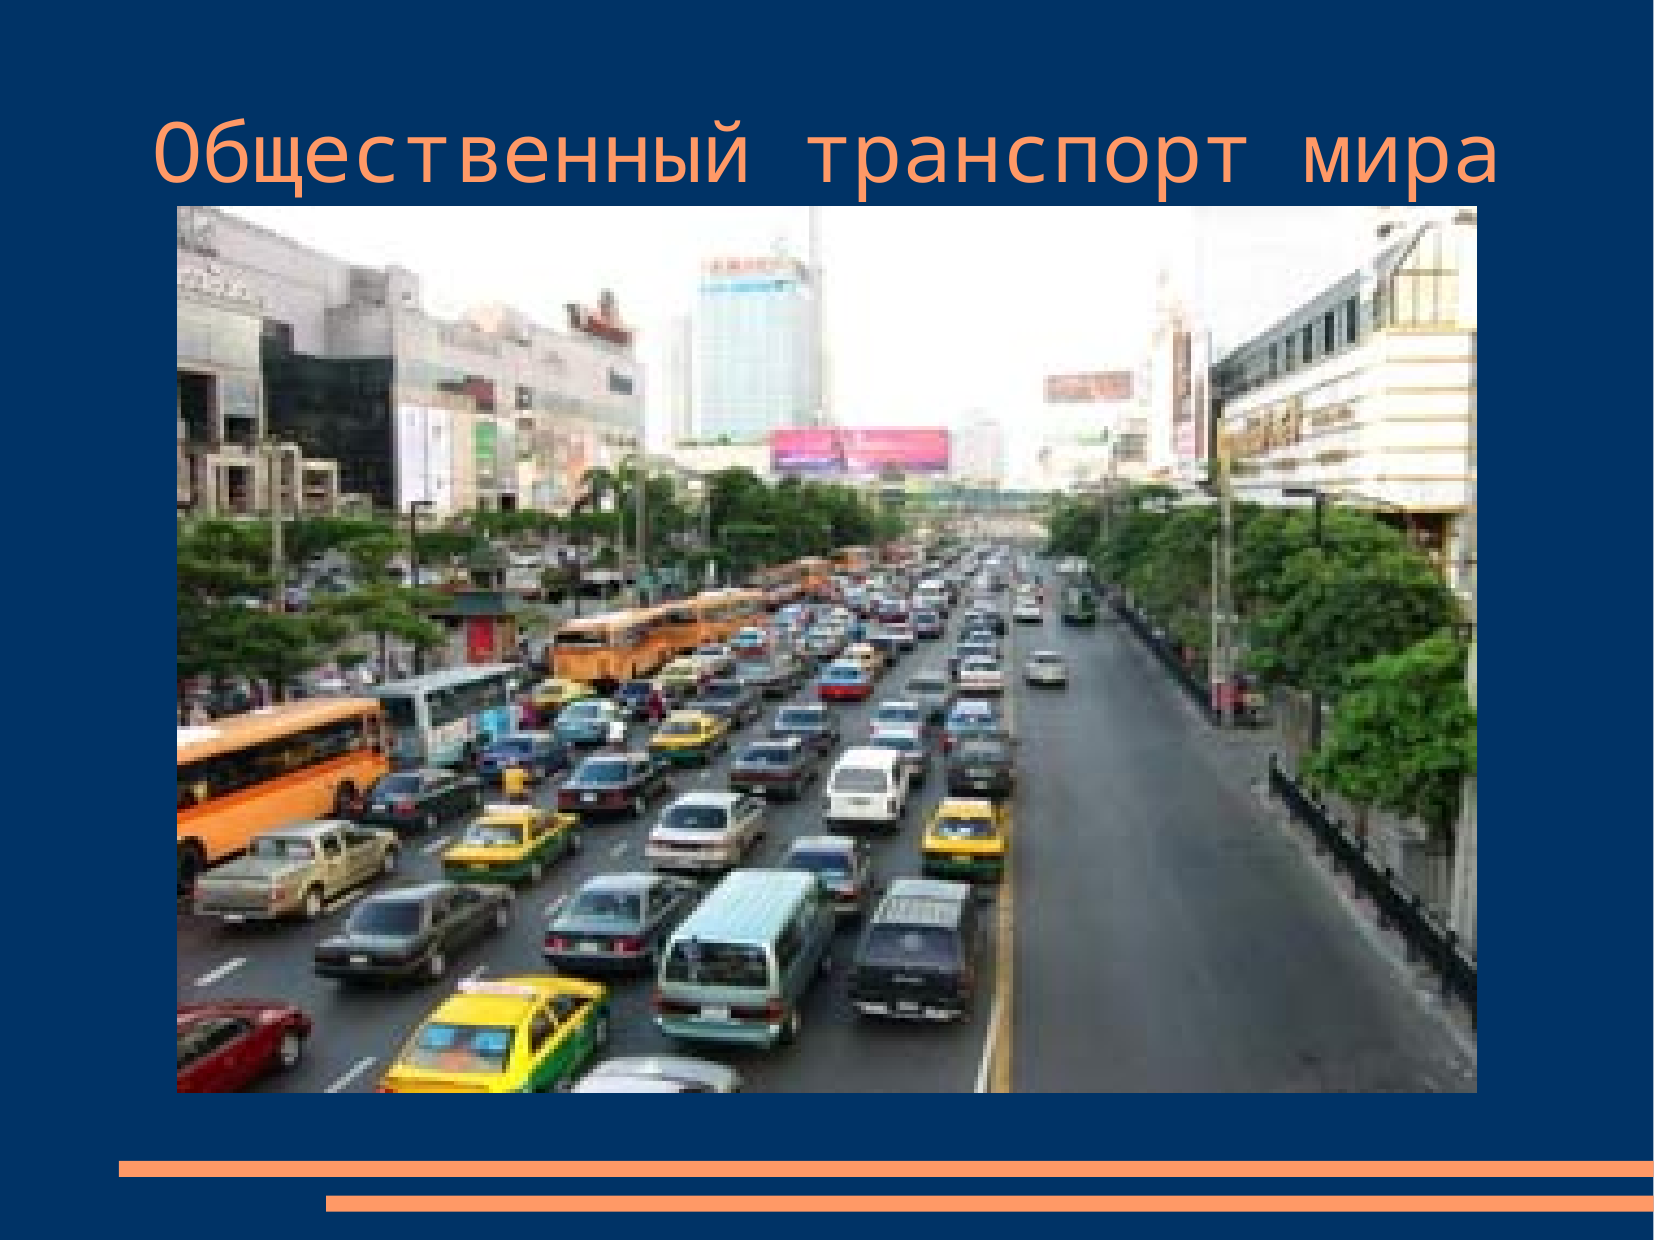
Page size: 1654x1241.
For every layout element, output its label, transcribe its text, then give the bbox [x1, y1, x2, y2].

picture [177, 206, 1477, 1093]
title Общественный транспорт мира [121, 46, 1534, 254]
